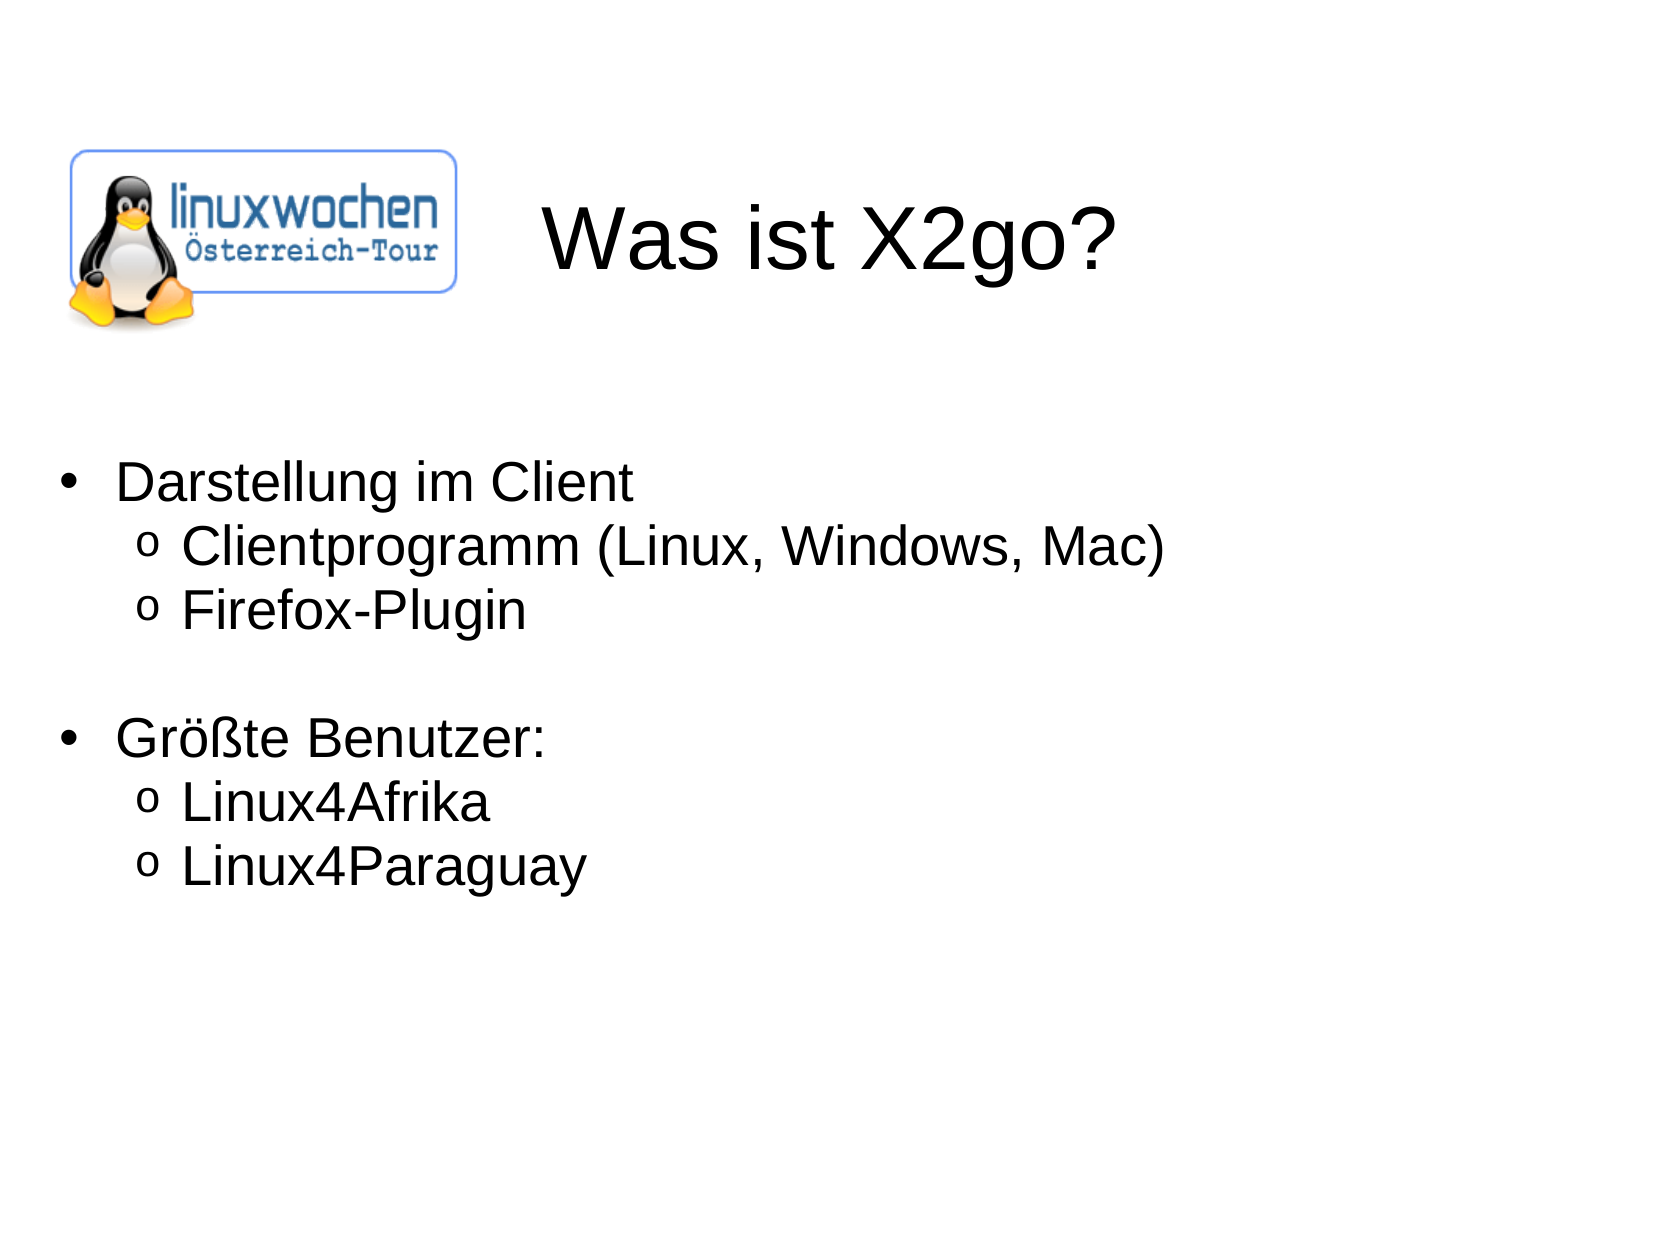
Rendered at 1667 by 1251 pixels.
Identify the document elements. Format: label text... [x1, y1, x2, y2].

picture [37, 129, 472, 187]
list Darstellung im Client Clientprogramm (Linux, Windows, Mac) Firefox-Plugin Größte Benutzer: Linux4Afrika Linux4Paraguay [40, 450, 1627, 1201]
title Was ist X2go? [37, 187, 1623, 338]
